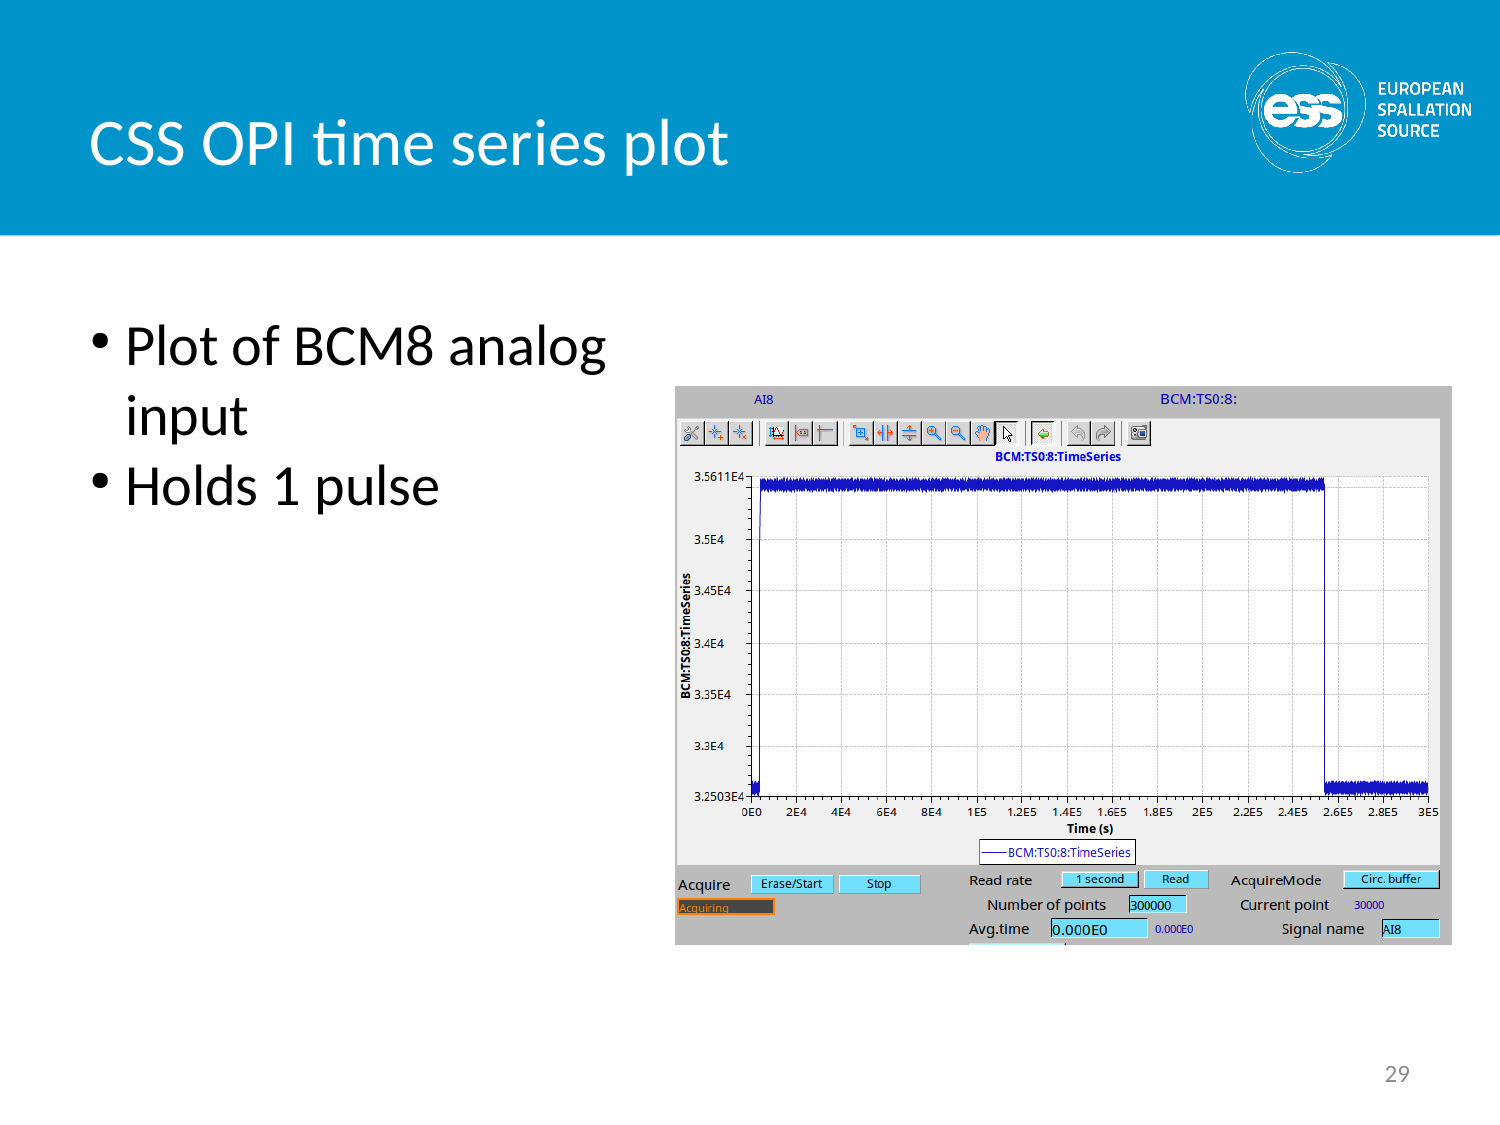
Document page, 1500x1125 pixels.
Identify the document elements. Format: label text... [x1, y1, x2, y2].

text_box <number> [1074, 1042, 1425, 1103]
picture [1400, 83, 1407, 94]
picture [1398, 109, 1406, 115]
picture [1418, 104, 1423, 115]
picture [1436, 104, 1444, 115]
picture [1423, 83, 1430, 94]
text_box Plot of BCM8 analog input Holds 1 pulse [75, 254, 676, 1081]
picture [675, 386, 1452, 946]
text_box CSS OPI time series plot [75, 45, 1246, 233]
picture [1443, 86, 1450, 93]
picture [1264, 94, 1342, 127]
picture [1379, 83, 1385, 94]
picture [1409, 104, 1415, 115]
picture [1432, 125, 1438, 136]
picture [1454, 83, 1458, 94]
picture [1422, 125, 1428, 134]
picture [1389, 104, 1393, 115]
